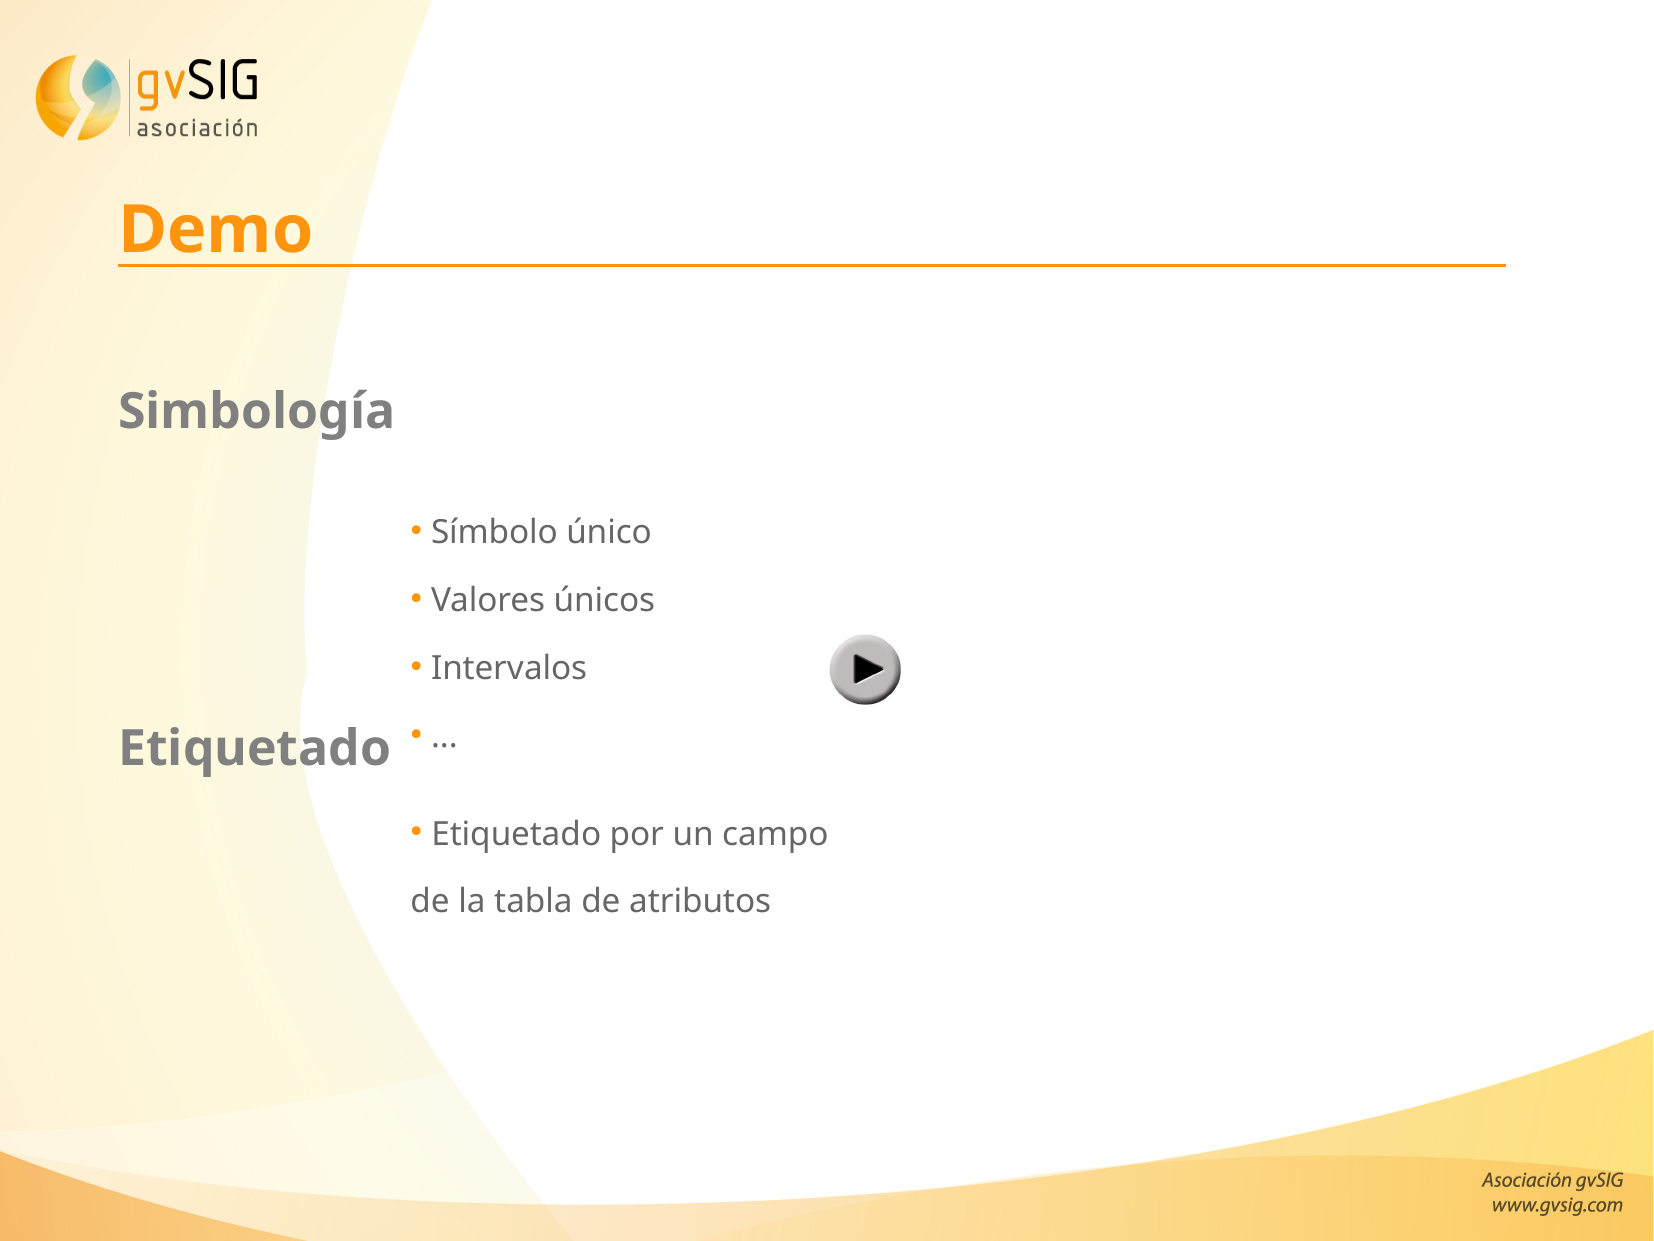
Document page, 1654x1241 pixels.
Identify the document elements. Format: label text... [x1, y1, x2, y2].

title Demo [118, 177, 1607, 276]
title Simbología [118, 364, 884, 454]
title Etiquetado [118, 701, 884, 791]
picture [0, 0, 1654, 1241]
text_box Símbolo único Valores únicos Intervalos ... [395, 478, 856, 701]
text_box Etiquetado por un campo de la tabla de atributos [395, 779, 884, 891]
